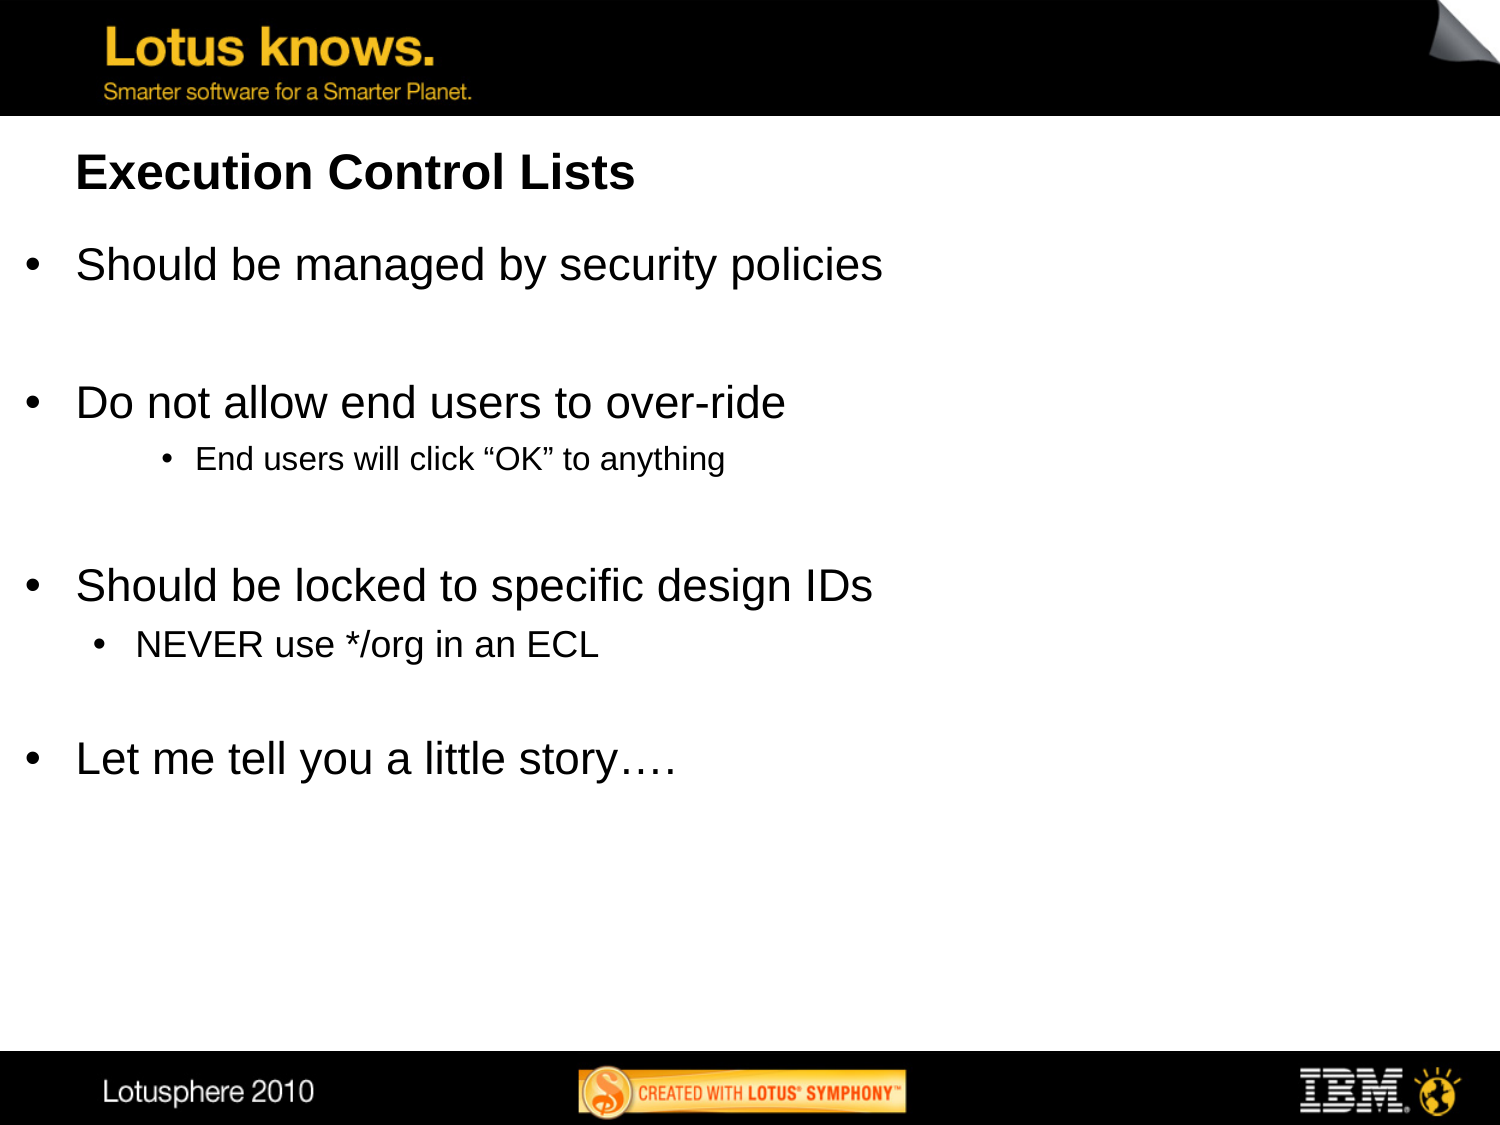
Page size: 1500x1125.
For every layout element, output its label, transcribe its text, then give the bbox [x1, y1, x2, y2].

title Execution Control Lists [74, 137, 1475, 200]
picture [0, 0, 1500, 114]
picture [0, 1053, 1500, 1125]
list Should be managed by security policies Do not allow end users to over-ride End users will click “OK” to anything Should be locked to specific design IDs NEVER use */org in an ECL Let me tell you a little story…. [24, 237, 1476, 1026]
